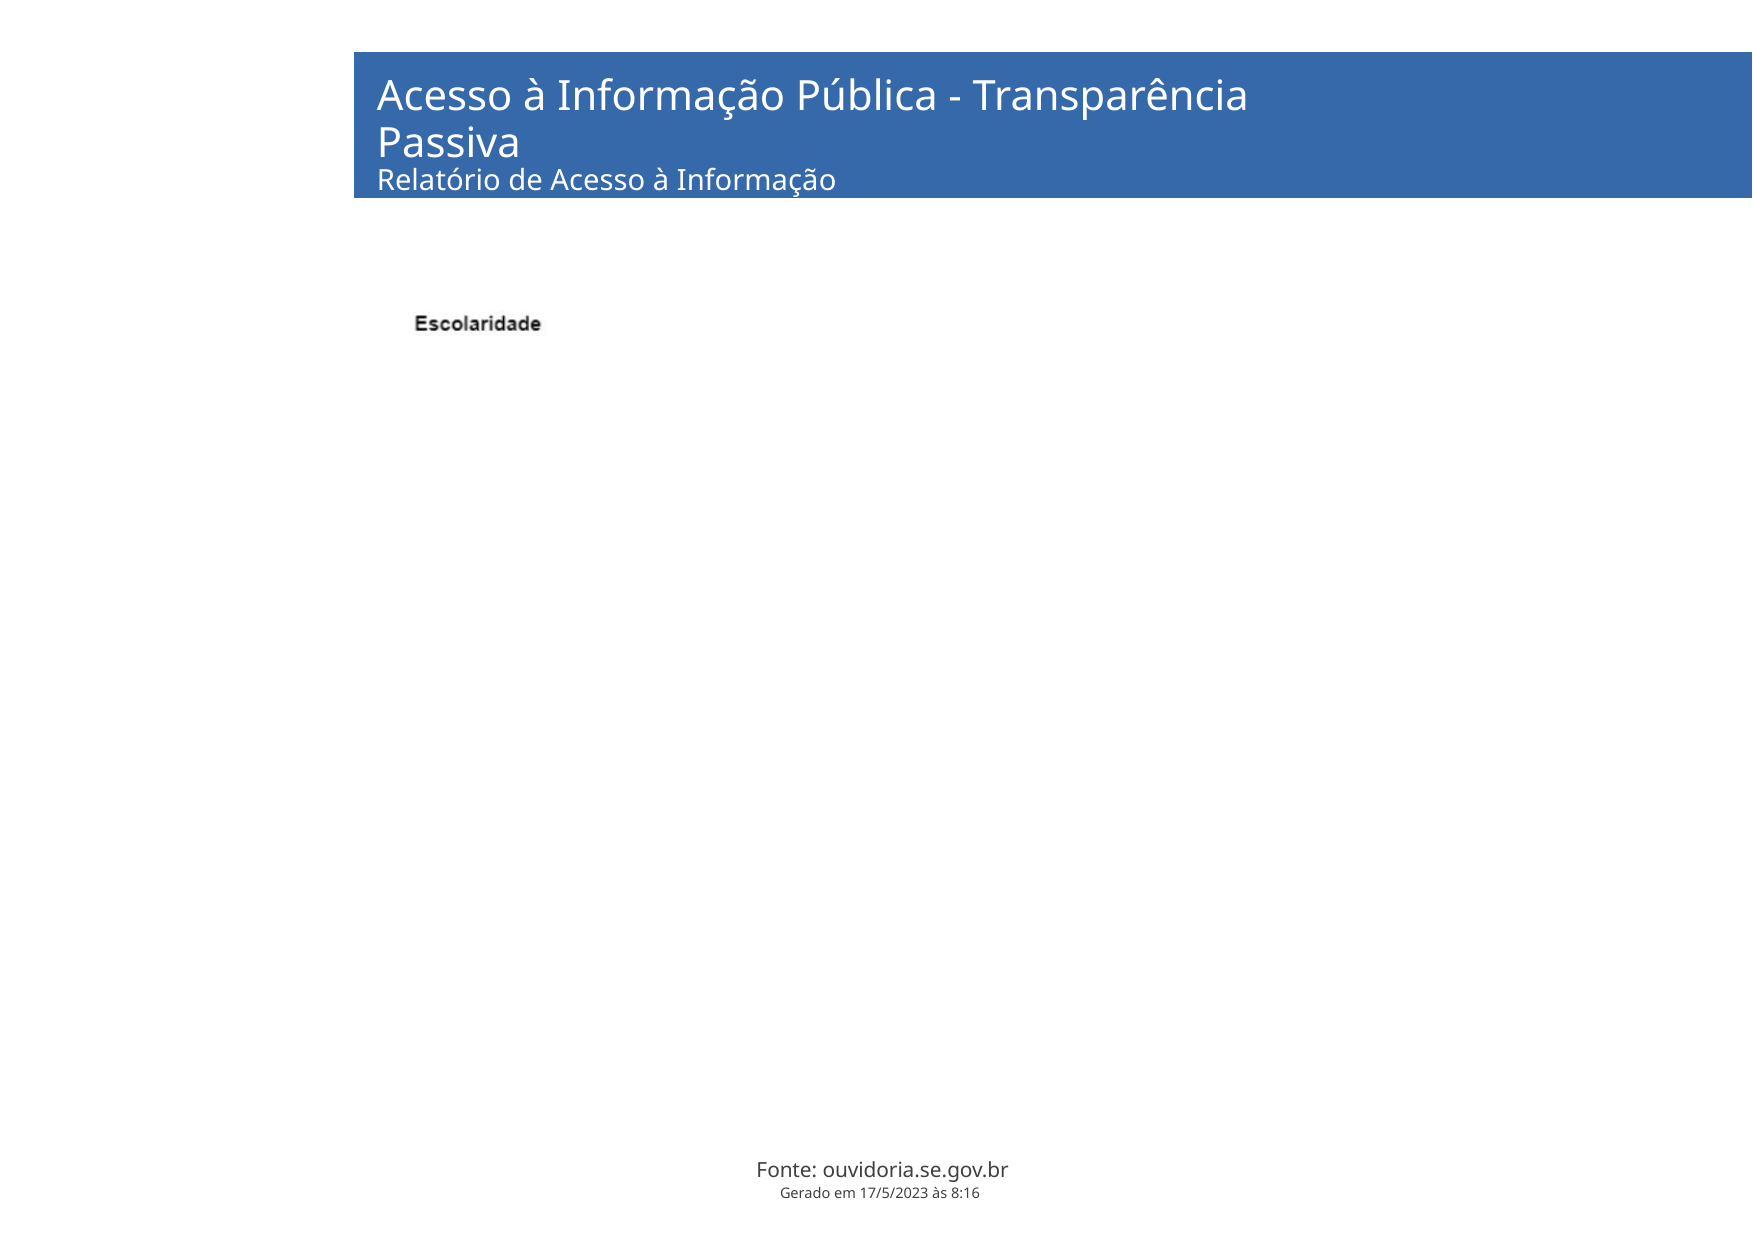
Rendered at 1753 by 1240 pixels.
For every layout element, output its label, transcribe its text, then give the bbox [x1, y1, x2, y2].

text_box [354, 52, 1752, 198]
text_box Acesso à Informação Pública - Transparência Passiva Relatório de Acesso à Informação SETURAbril a Abril de 2023 [376, 72, 1403, 228]
text_box Gerado em 17/5/2023 às 8:16 [780, 1184, 999, 1202]
text_box Fonte: ouvidoria.se.gov.br [756, 1158, 1023, 1182]
text_box [155, 211, 1599, 1028]
